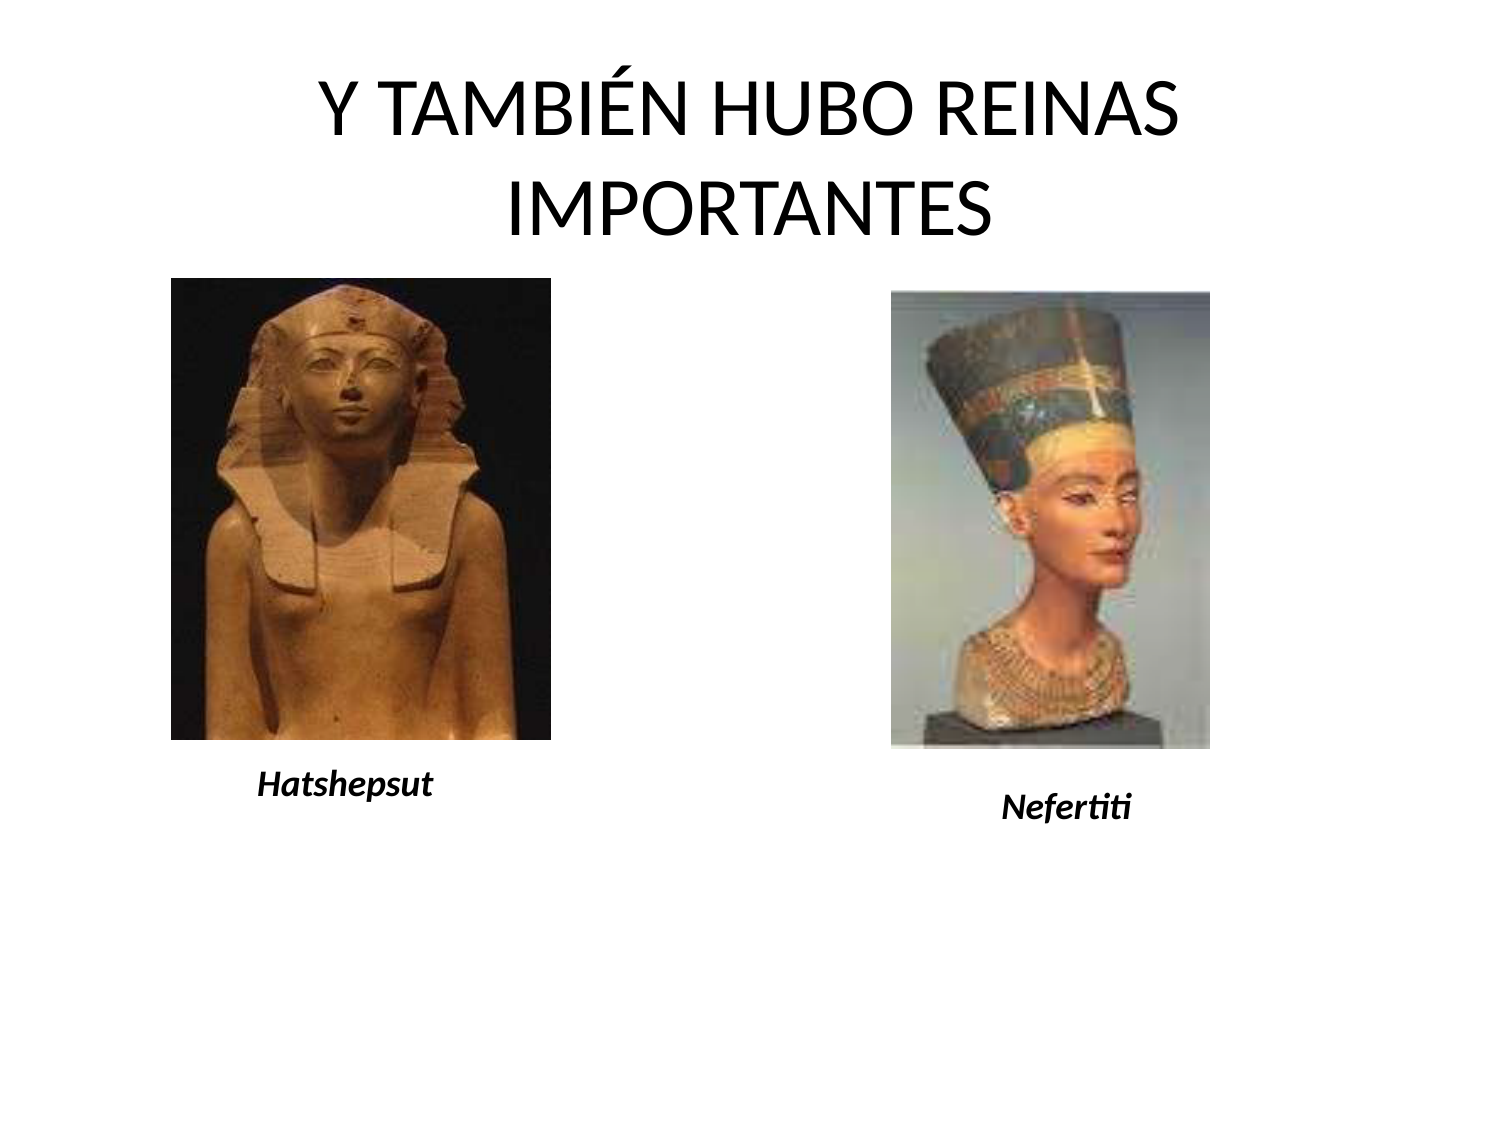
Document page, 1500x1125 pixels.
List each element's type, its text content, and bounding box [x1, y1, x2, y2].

picture [891, 290, 1210, 749]
text_box Hatshepsut [242, 751, 449, 812]
title Y TAMBIÉN HUBO REINAS IMPORTANTES [75, 45, 1426, 233]
picture [171, 278, 551, 740]
text_box Nefertiti [986, 775, 1146, 835]
